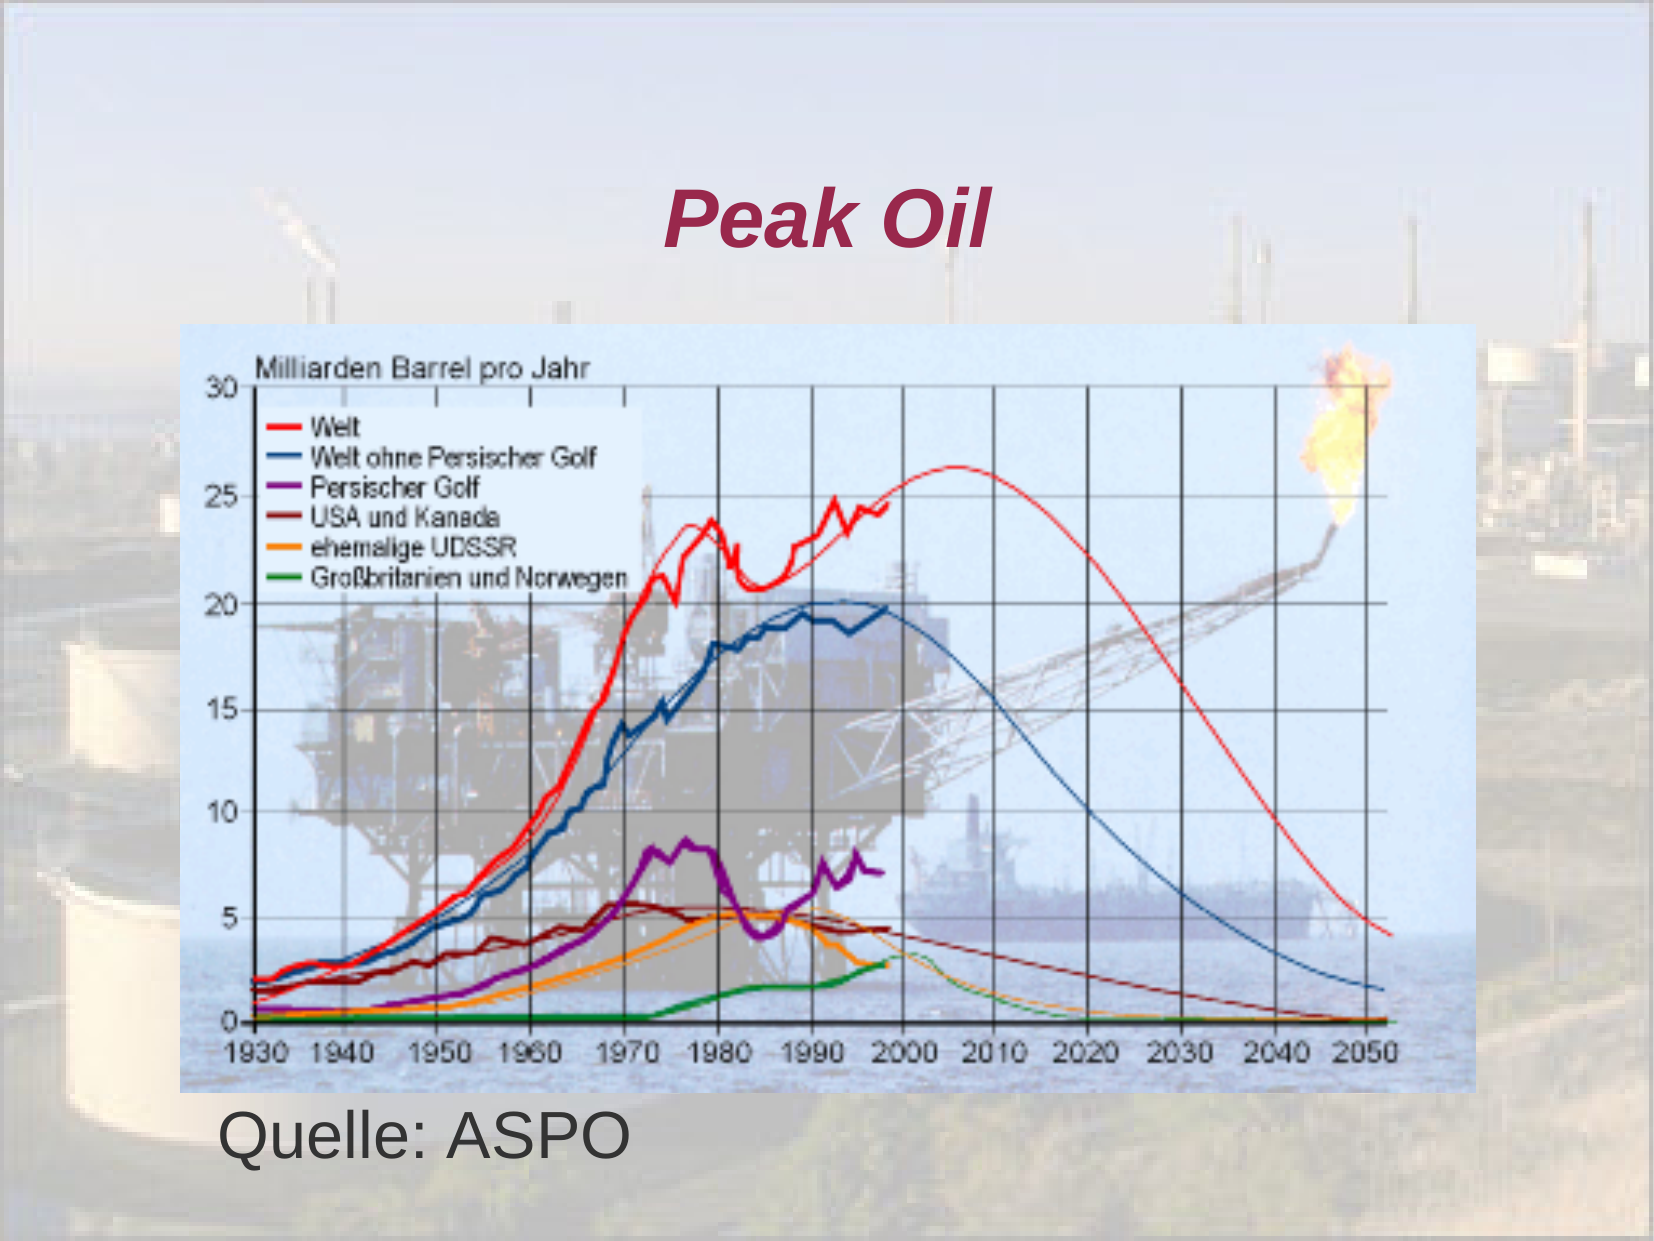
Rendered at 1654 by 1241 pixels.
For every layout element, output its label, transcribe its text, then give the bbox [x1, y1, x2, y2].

picture [0, 0, 1654, 1241]
list Quelle: ASPO [134, 350, 1516, 1174]
title Peak Oil [121, 114, 1534, 322]
